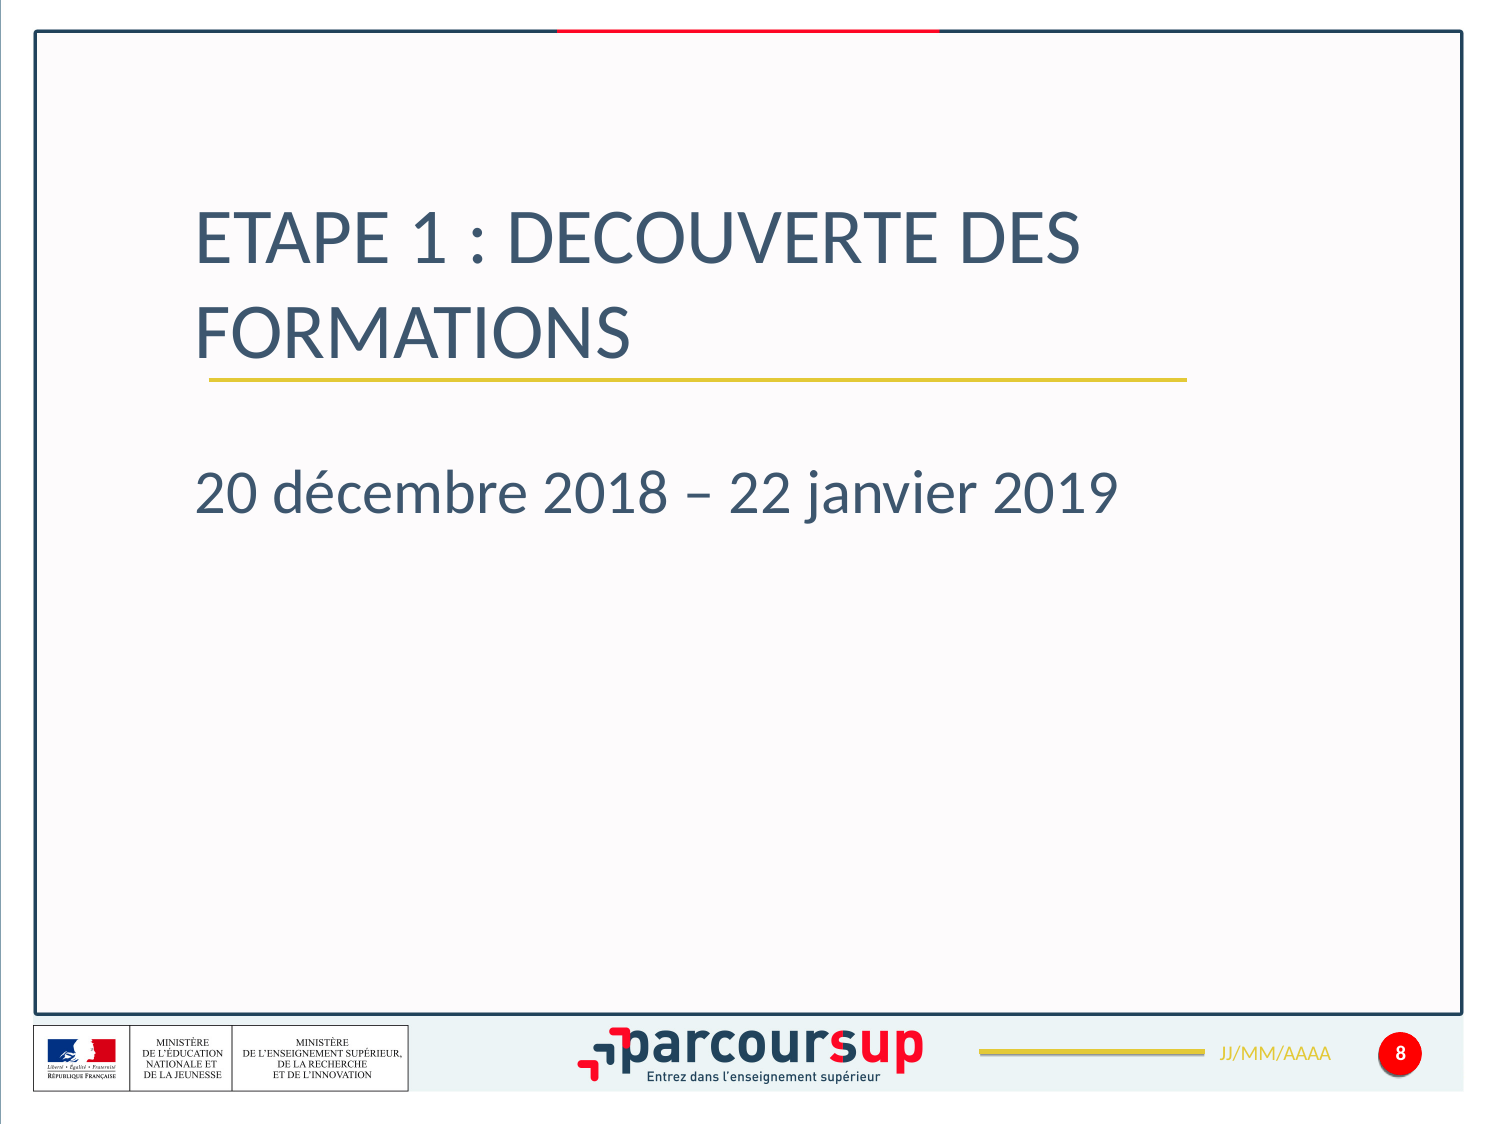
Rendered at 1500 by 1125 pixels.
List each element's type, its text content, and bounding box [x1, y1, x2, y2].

picture [0, 0, 1499, 1124]
list 20 décembre 2018 – 22 janvier 2019 [179, 443, 1411, 634]
slide_number <numéro> [1379, 1030, 1423, 1074]
title ETAPE 1 : DECOUVERTE DES FORMATIONS [179, 114, 1457, 444]
